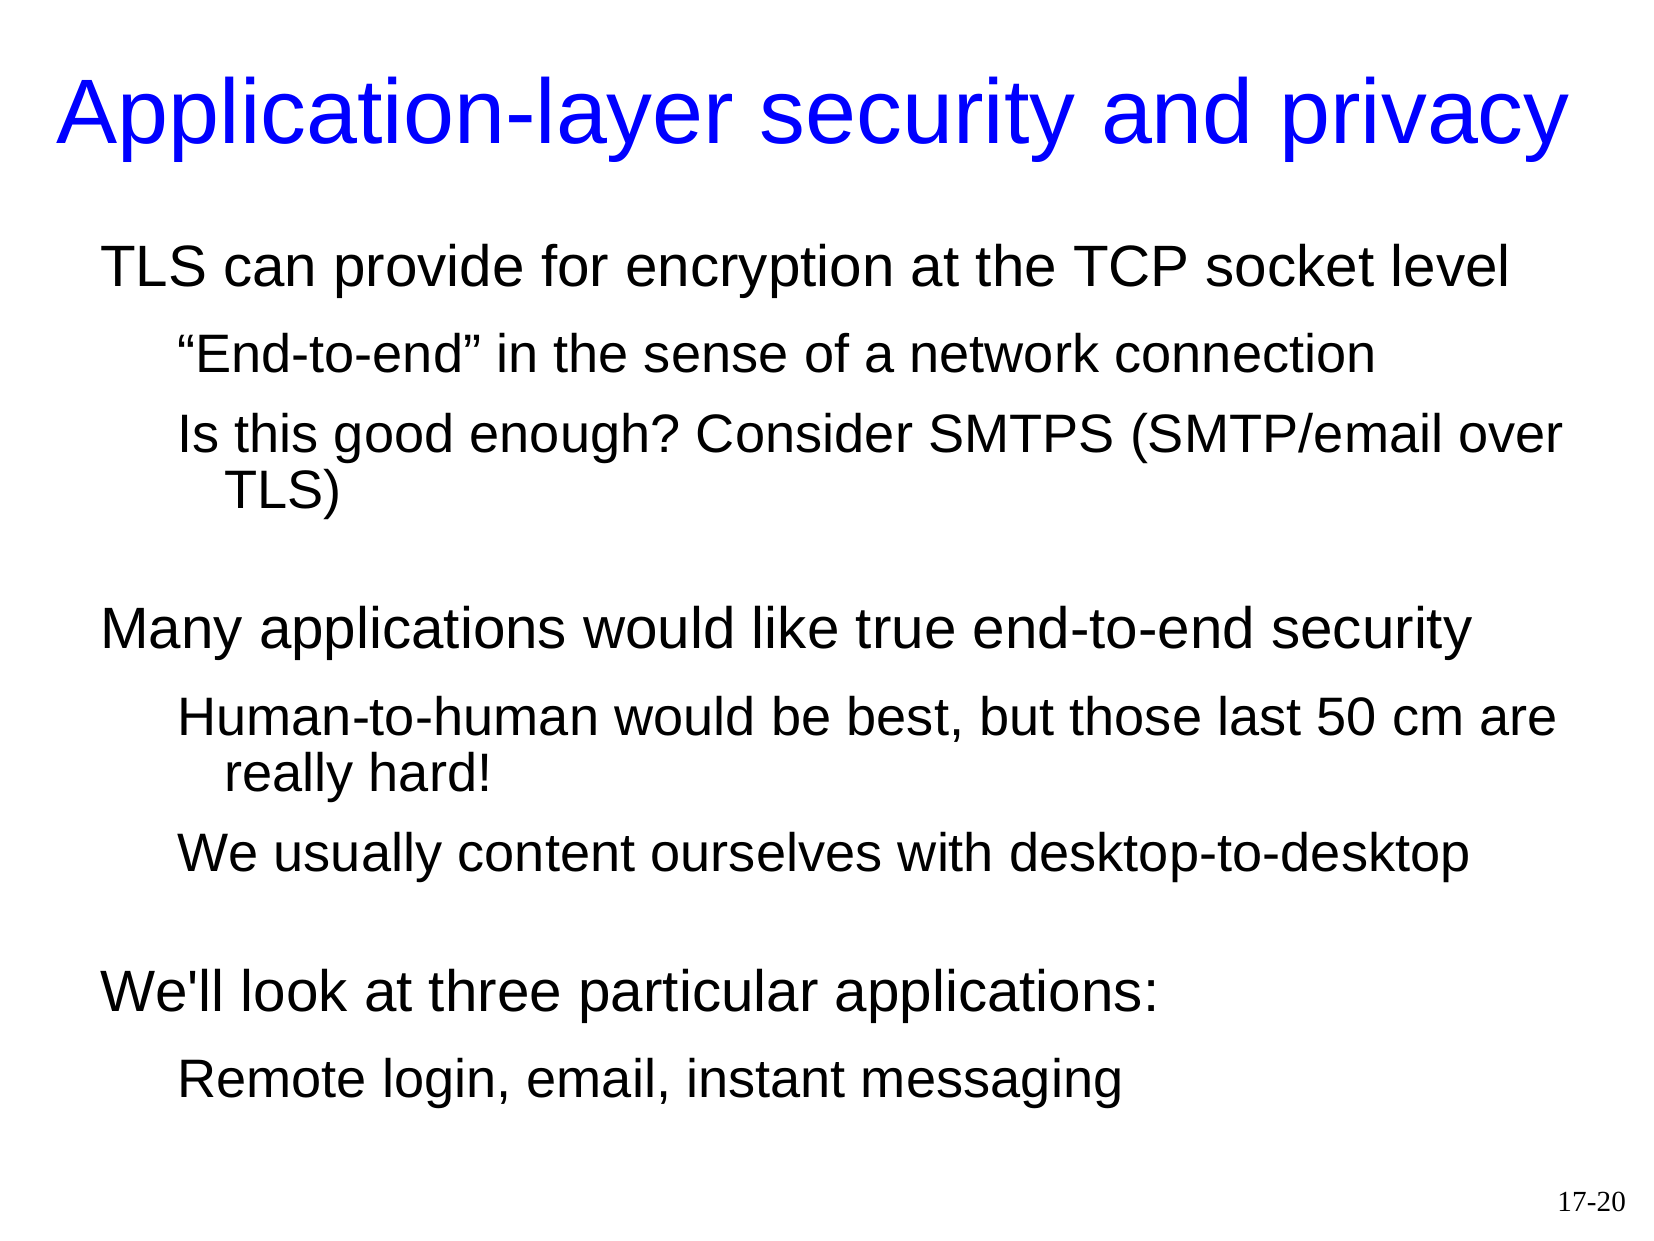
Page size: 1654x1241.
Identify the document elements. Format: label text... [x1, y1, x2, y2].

list TLS can provide for encryption at the TCP socket level “End-to-end” in the sense of a network connection Is this good enough? Consider SMTPS (SMTP/email over TLS) Many applications would like true end-to-end security Human-to-human would be best, but those last 50 cm are really hard! We usually content ourselves with desktop-to-desktop We'll look at three particular applications: Remote login, email, instant messaging [82, 237, 1571, 1156]
title Application-layer security and privacy [37, 18, 1573, 211]
